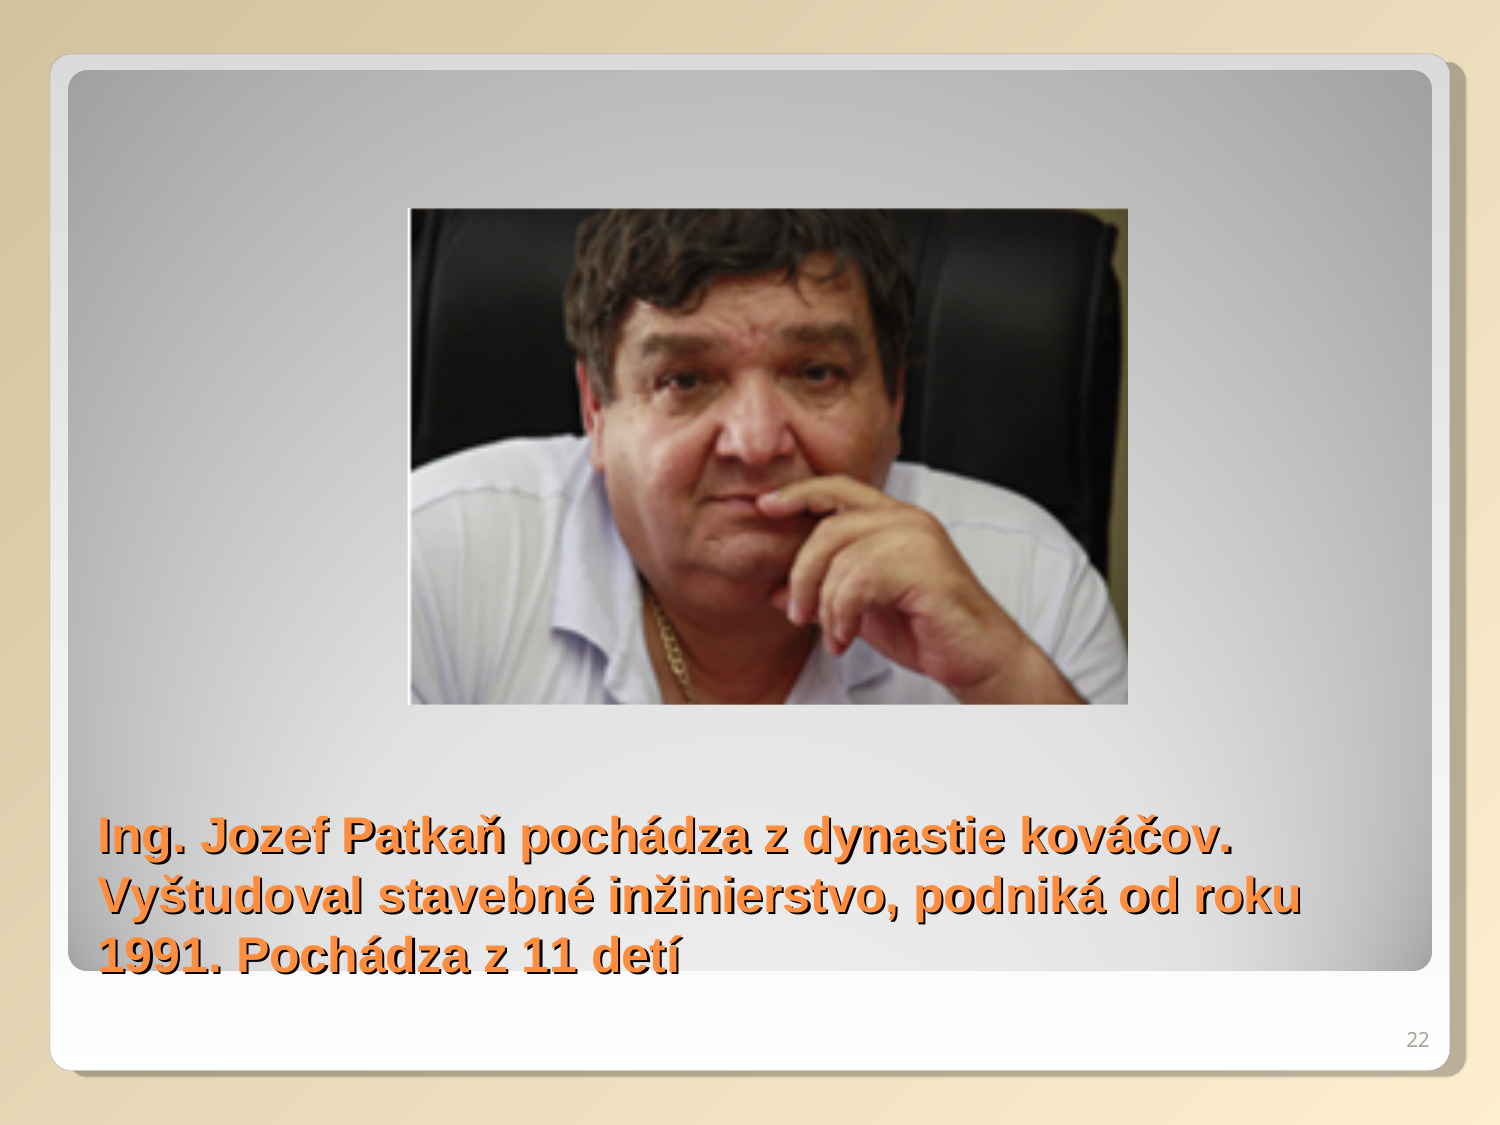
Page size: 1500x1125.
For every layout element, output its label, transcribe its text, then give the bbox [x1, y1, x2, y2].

text_box [407, 208, 1128, 705]
text_box <number> [1369, 1002, 1445, 1063]
title Ing. Jozef Patkaň pochádza z dynastie kováčov. Vyštudoval stavebné inžinierstvo, podniká od roku 1991. Pochádza z 11 detí [82, 794, 1426, 991]
picture [67, 69, 1433, 972]
